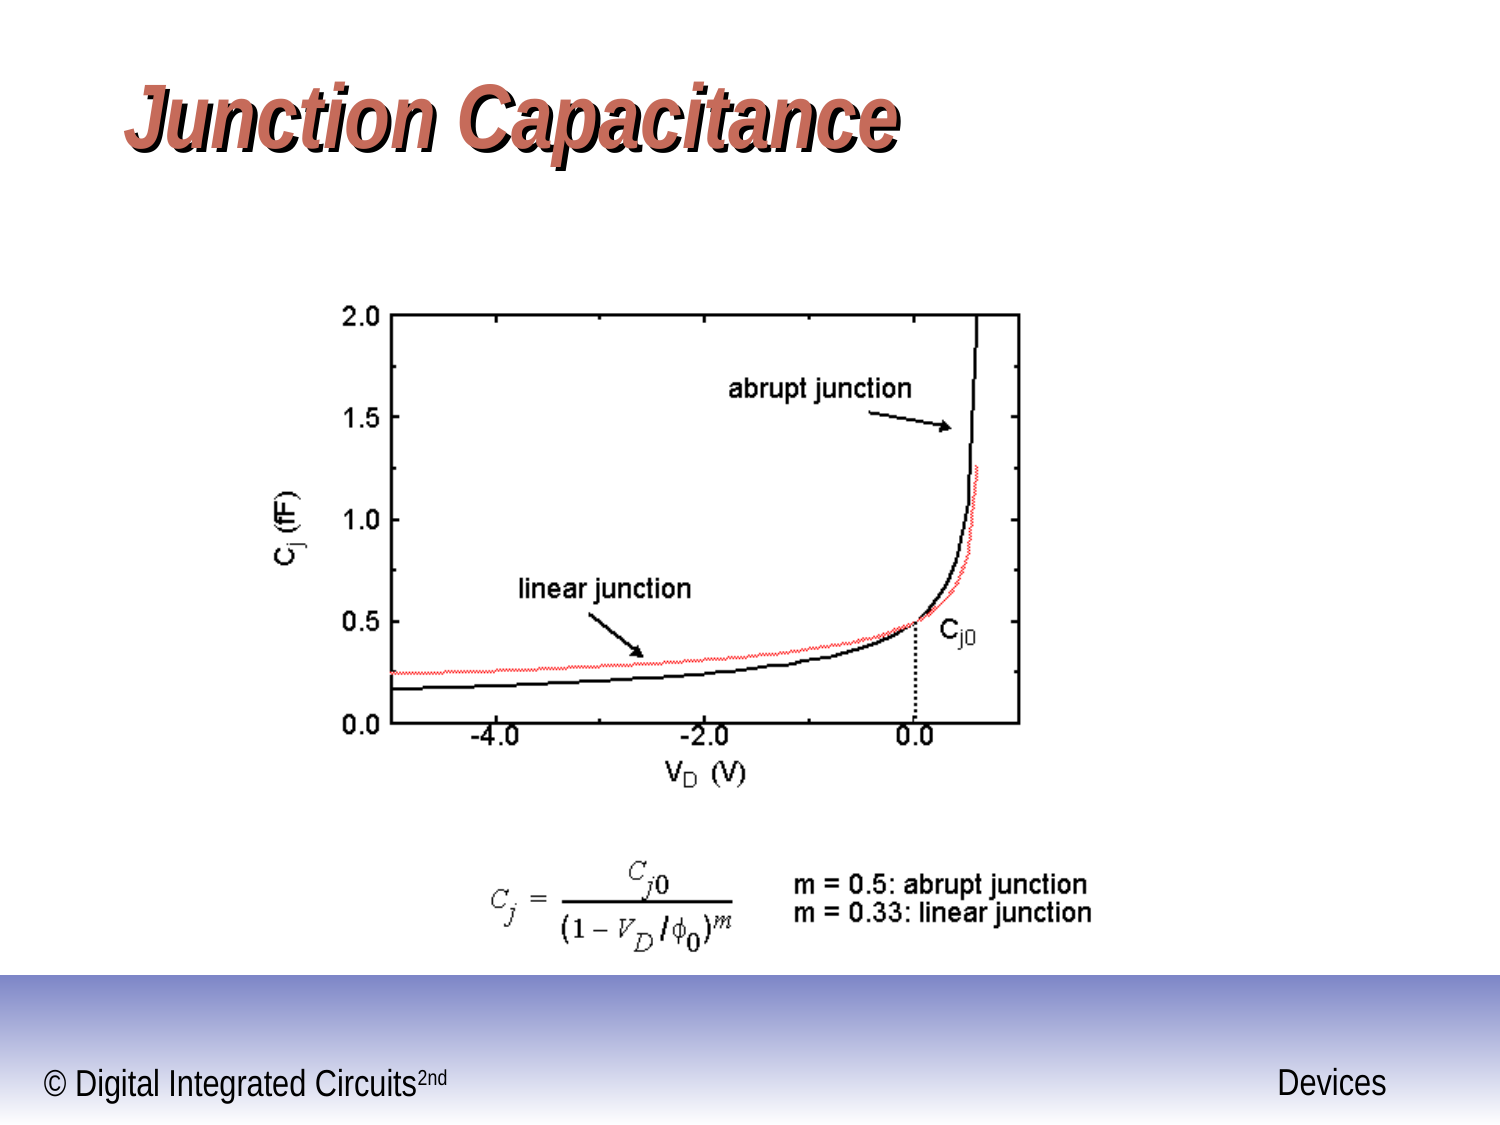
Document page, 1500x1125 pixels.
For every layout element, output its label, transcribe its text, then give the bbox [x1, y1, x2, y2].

title Junction Capacitance [108, 49, 1384, 175]
picture [237, 275, 1150, 973]
